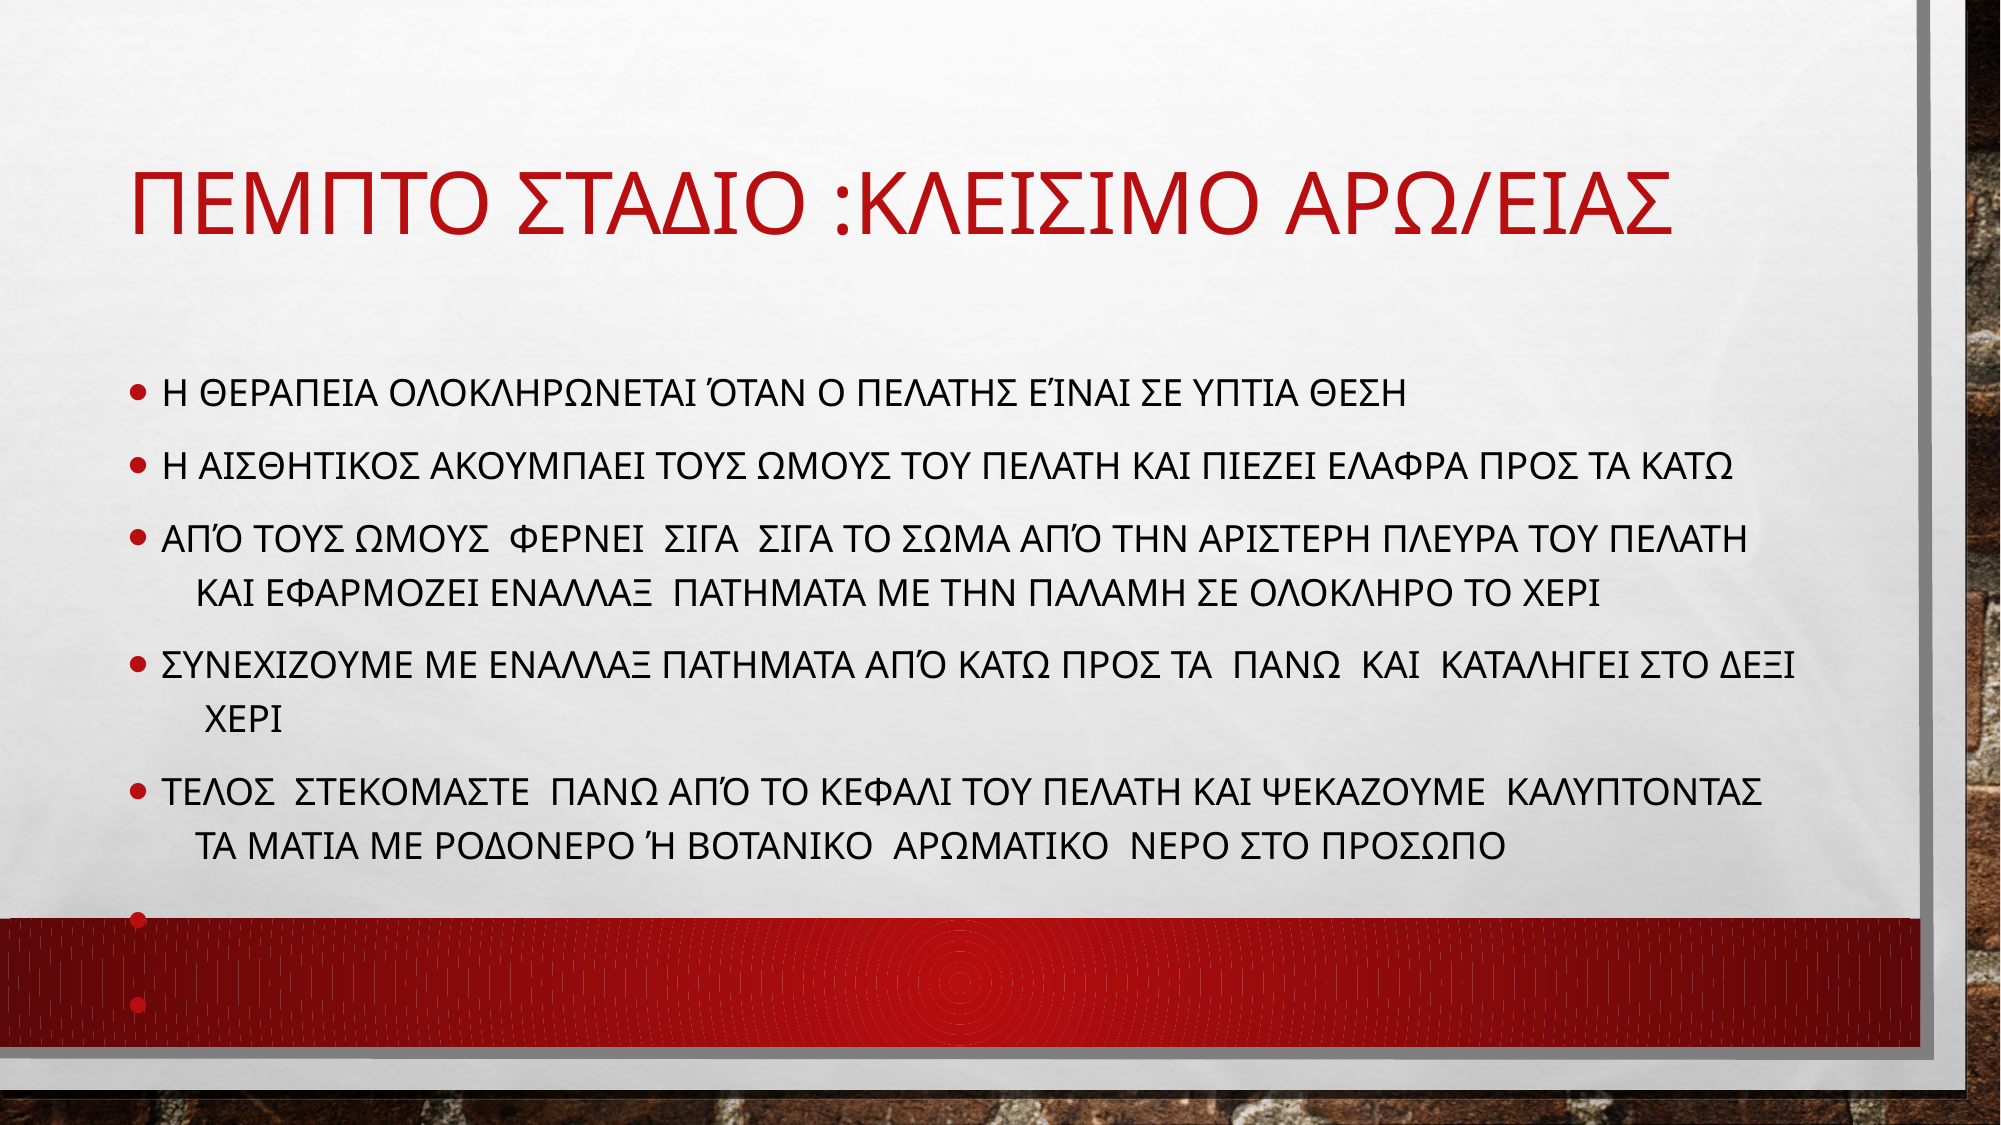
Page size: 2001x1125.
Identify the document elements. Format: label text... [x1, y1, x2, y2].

list Η θεραπεια ολοκληρωνεται όταν ο πελατησ είναι σε υπτια θεση Η αισθητικοσ ακουμπαει τους ωμουσ του πελατη και πιεζει ελαφρα προς τα κατω Από τους ωμουσ φερνει σιγα σιγα το σωμα από την αριστερη πλευρα του πελατη και εφαρμοζει εναλλαξ πατηματα με την παλαμη σε ολοκληρο το χερι Συνεχιζουμε με εναλλαξ πατηματα από κατω προς τα πανω και καταληγει στο δεξι χερι Τελοσ στεκομαστε πανω από το κεφαλι του πελατη και ψεκαζουμε καλυπτοντασ τα ματια με ροδονερο ή βοτανικο αρωματικο νερο στο προσωπο [112, 352, 1819, 882]
title Πεμπτο σταδιο :κλεισιμο αρω/ειασ [112, 112, 1819, 302]
